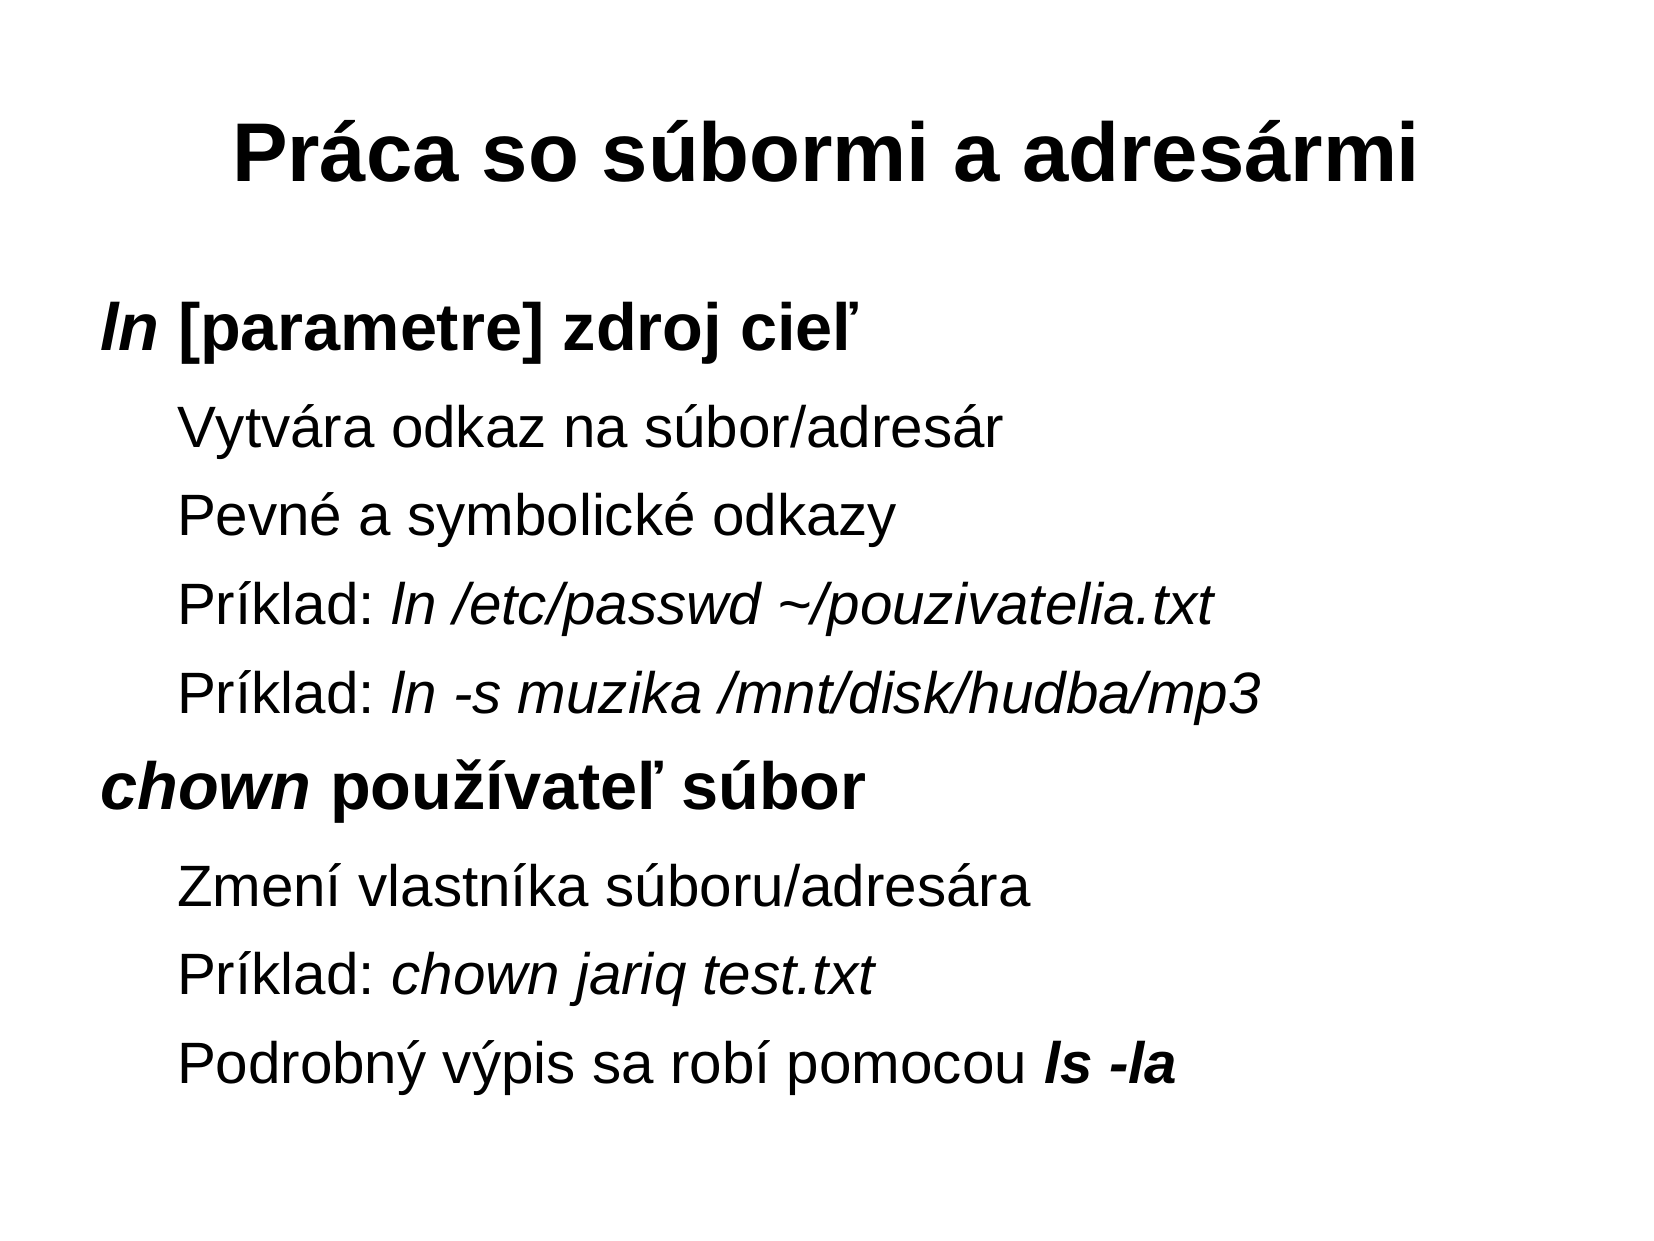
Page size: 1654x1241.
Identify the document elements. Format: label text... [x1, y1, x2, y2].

title Práca so súbormi a adresármi [82, 49, 1571, 257]
list ln [parametre] zdroj cieľ Vytvára odkaz na súbor/adresár Pevné a symbolické odkazy Príklad: ln /etc/passwd ~/pouzivatelia.txt Príklad: ln -s muzika /mnt/disk/hudba/mp3 chown používateľ súbor Zmení vlastníka súboru/adresára Príklad: chown jariq test.txt Podrobný výpis sa robí pomocou ls -la [82, 290, 1571, 1123]
